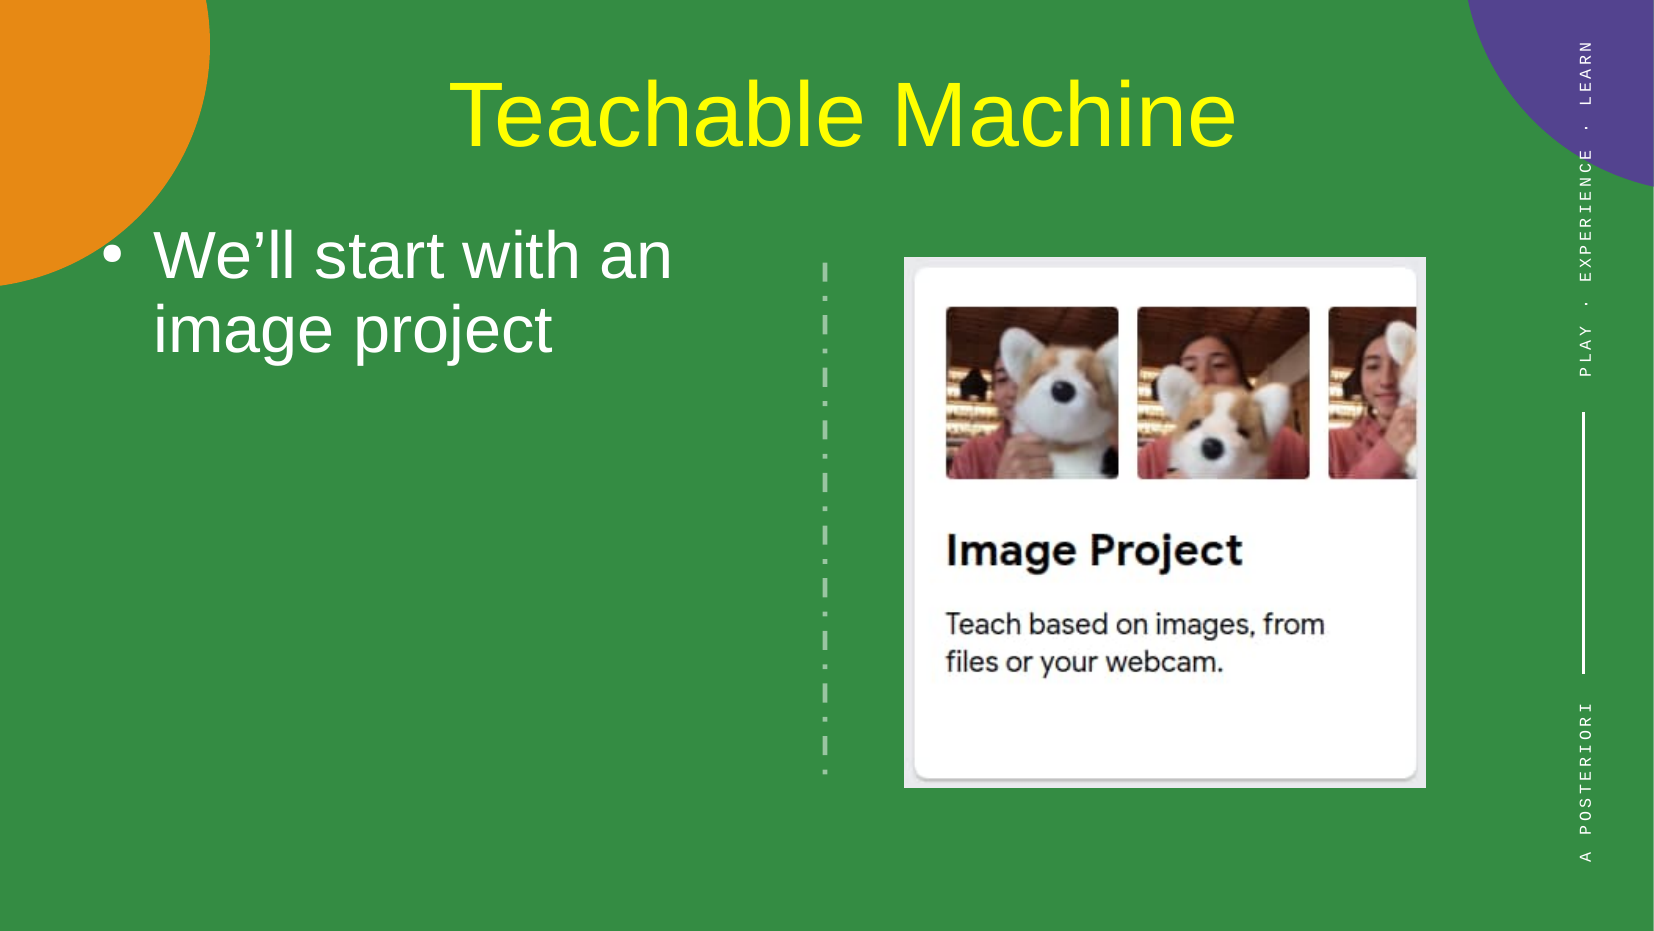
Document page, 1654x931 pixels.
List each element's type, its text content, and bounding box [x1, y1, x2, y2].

list We’ll start with an image project [82, 217, 788, 758]
picture [904, 257, 1426, 788]
title Teachable Machine [187, 37, 1501, 193]
